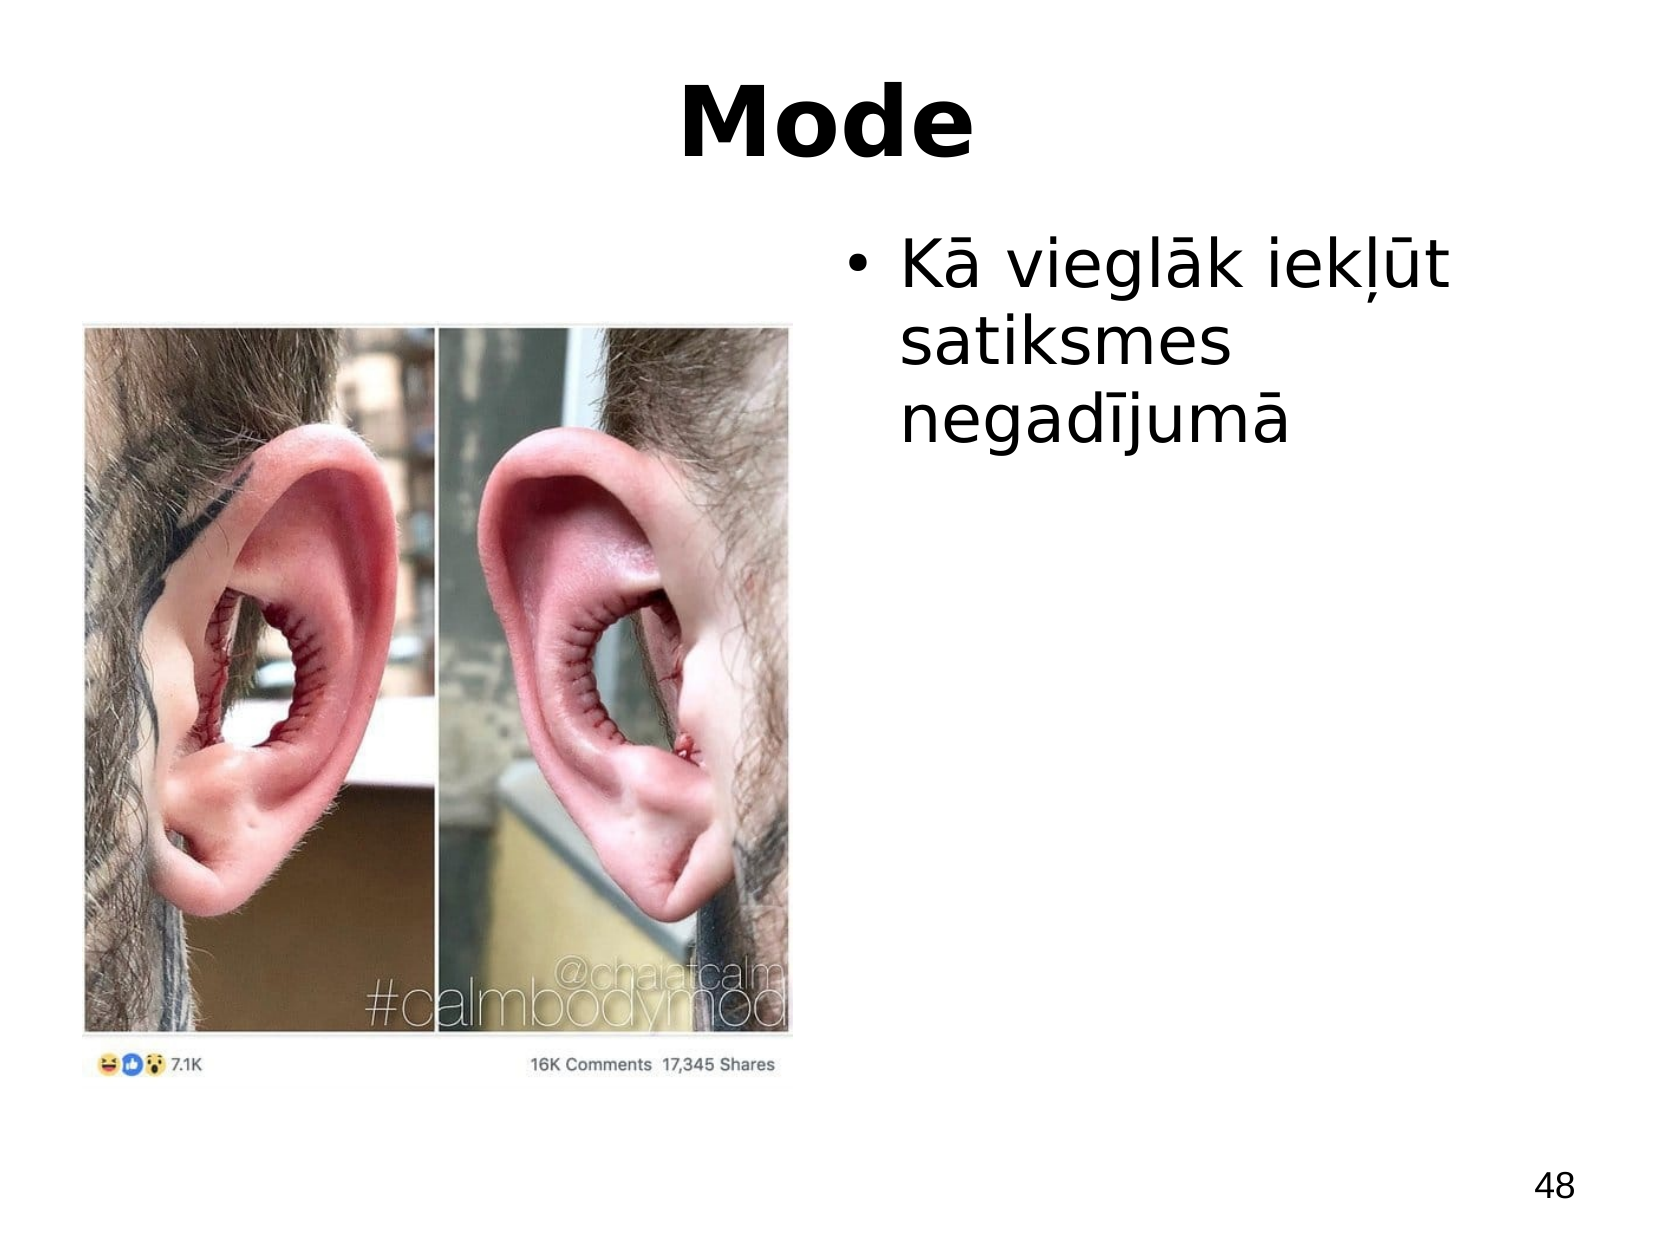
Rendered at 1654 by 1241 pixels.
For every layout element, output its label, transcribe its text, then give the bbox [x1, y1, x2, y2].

picture [82, 321, 793, 1089]
list Kā vieglāk iekļūt satiksmes negadījumā [828, 225, 1539, 1186]
title Mode [82, 49, 1571, 196]
